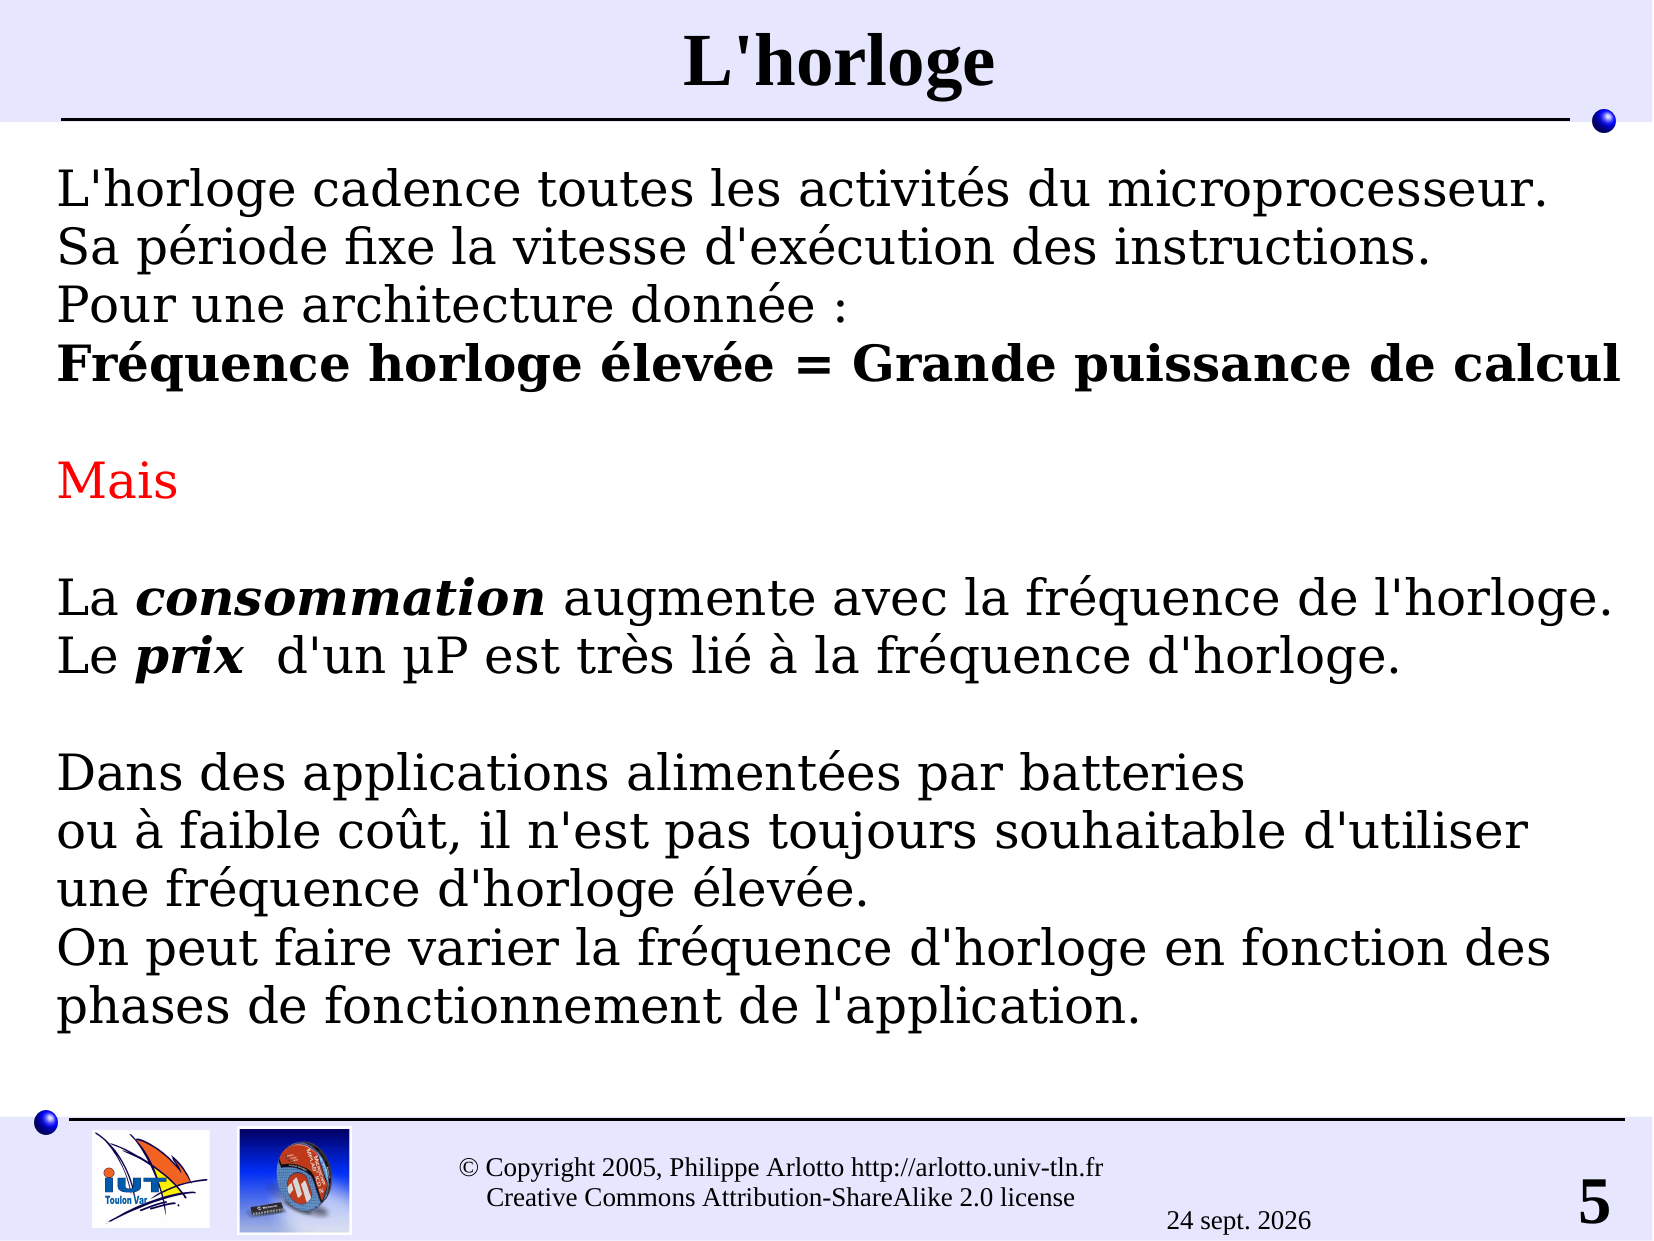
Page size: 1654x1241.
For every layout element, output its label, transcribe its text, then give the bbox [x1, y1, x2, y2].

title L'horloge [95, 11, 1585, 110]
picture [237, 1126, 352, 1235]
text_box L'horloge cadence toutes les activités du microprocesseur. Sa période fixe la vitesse d'exécution des instructions. Pour une architecture donnée : Fréquence horloge élevée = Grande puissance de calcul Mais La consommation augmente avec la fréquence de l'horloge. Le prix d'un µP est très lié à la fréquence d'horloge. Dans des applications alimentées par batteries ou à faible coût, il n'est pas toujours souhaitable d'utiliser une fréquence d'horloge élevée. On peut faire varier la fréquence d'horloge en fonction des phases de fonctionnement de l'application. [55, 159, 1623, 1036]
